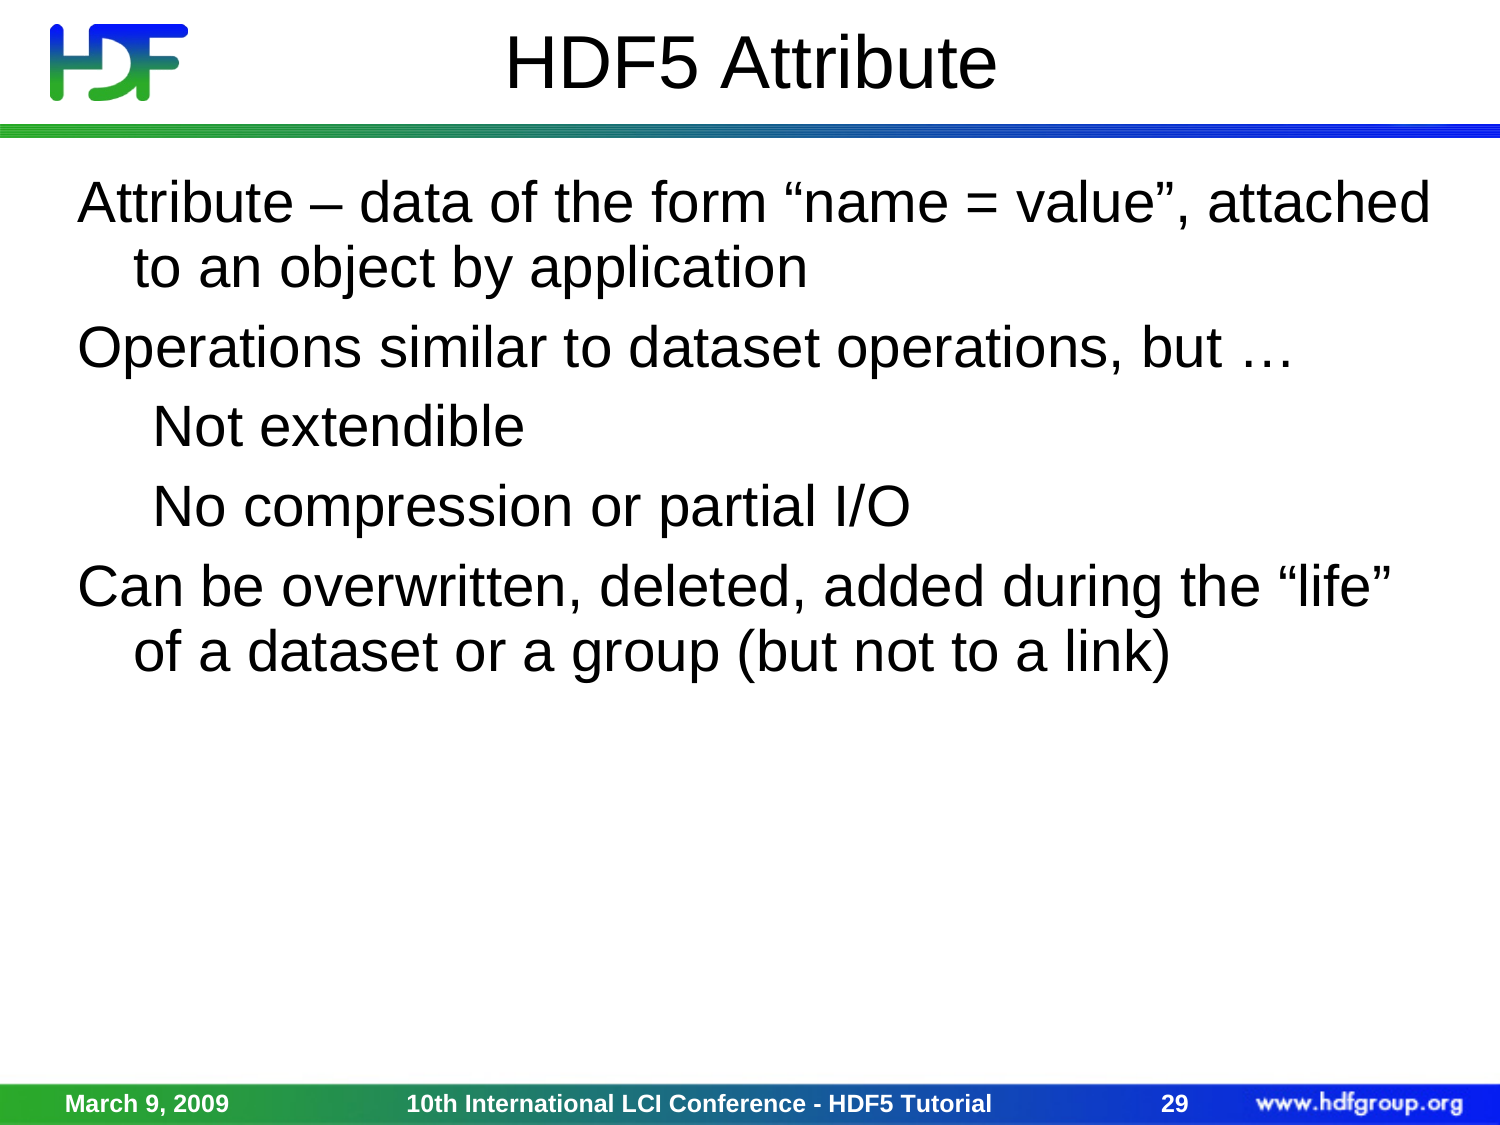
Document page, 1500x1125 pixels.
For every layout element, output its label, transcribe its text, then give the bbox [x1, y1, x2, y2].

picture [0, 0, 1500, 1125]
list Attribute – data of the form “name = value”, attached to an object by application Operations similar to dataset operations, but … Not extendible No compression or partial I/O Can be overwritten, deleted, added during the “life” of a dataset or a group (but not to a link) [62, 162, 1450, 1063]
title HDF5 Attribute [187, 13, 1338, 113]
text_box March 9, 2009 [49, 1087, 374, 1125]
text_box <number> [1112, 1087, 1238, 1125]
text_box 10th International LCI Conference - HDF5 Tutorial [374, 1087, 1026, 1125]
